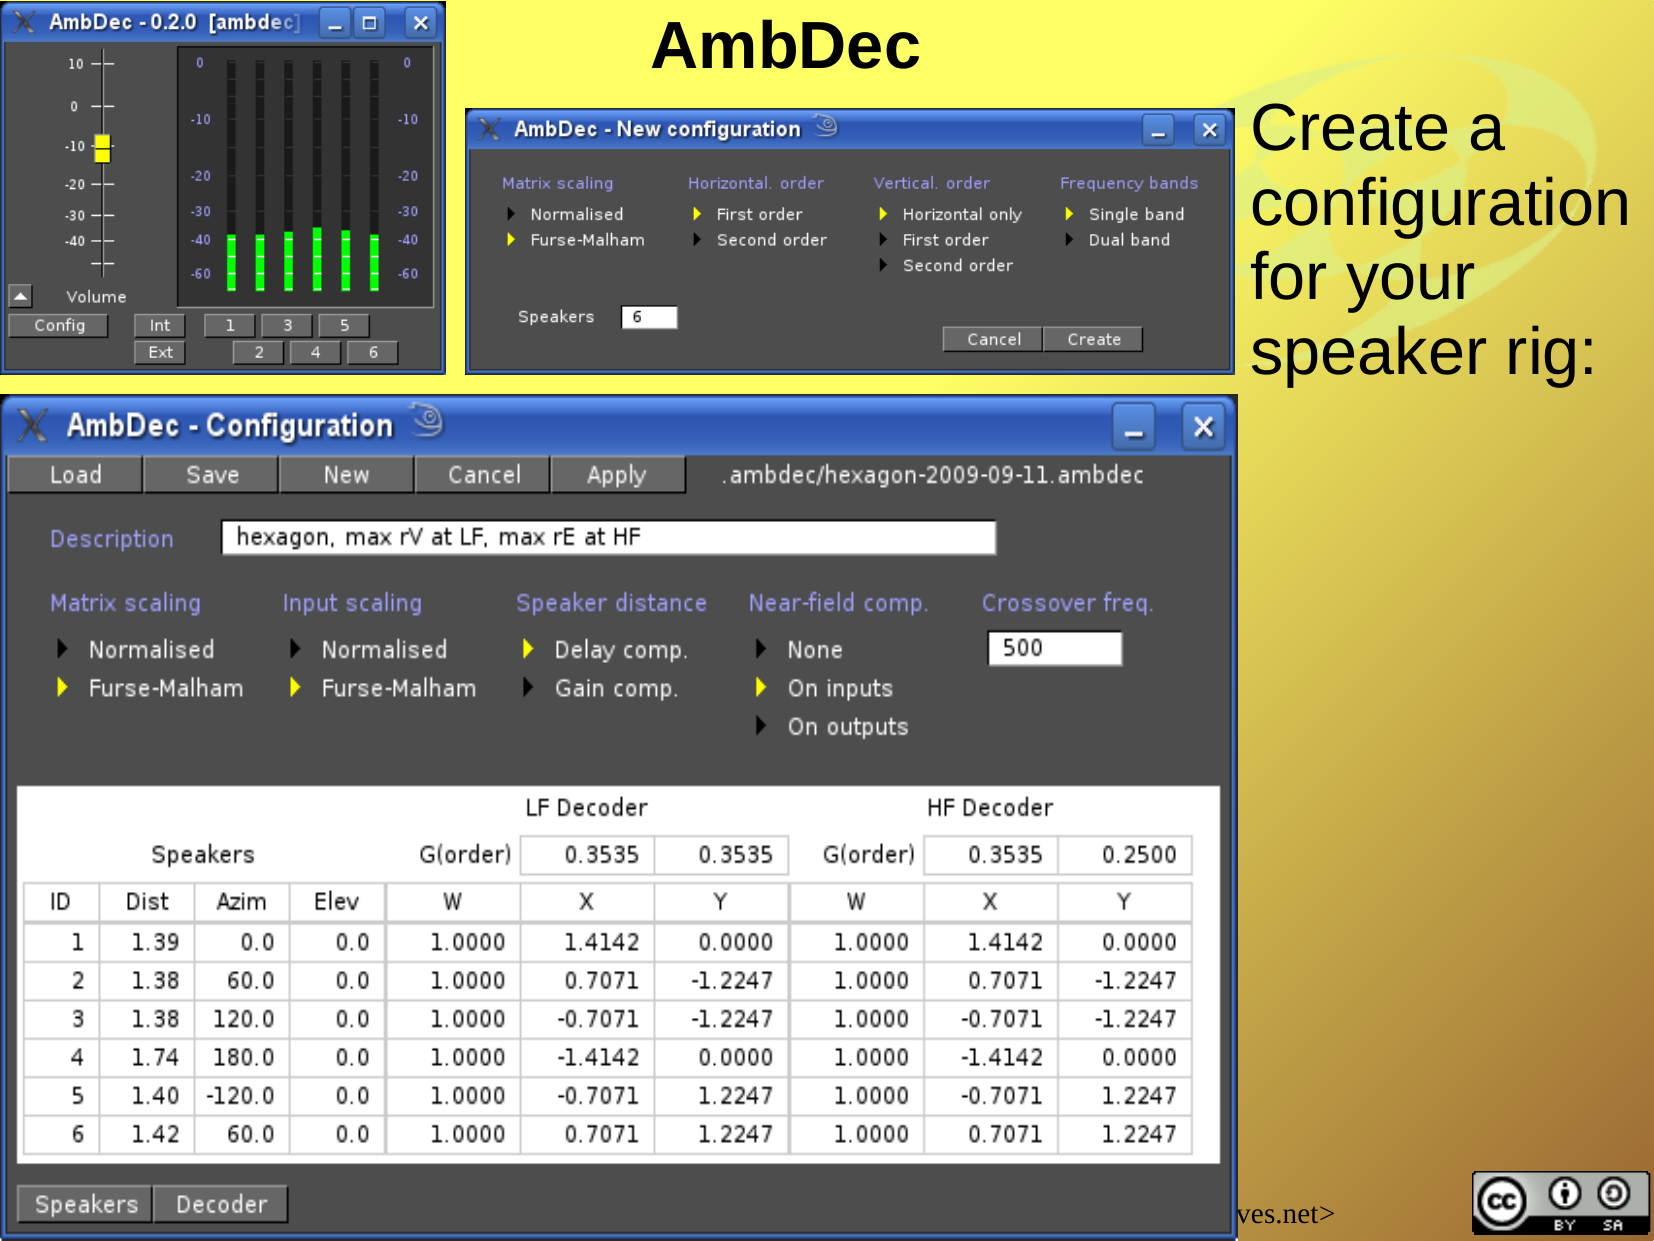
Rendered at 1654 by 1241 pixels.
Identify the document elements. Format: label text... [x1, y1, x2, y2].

picture [0, 394, 1238, 1241]
picture [465, 108, 1235, 376]
text_box AmbDec [650, 8, 1051, 83]
picture [0, 1, 446, 376]
picture [1472, 1213, 1651, 1235]
text_box Create a configuration for your speaker rig: [1250, 13, 1651, 1213]
